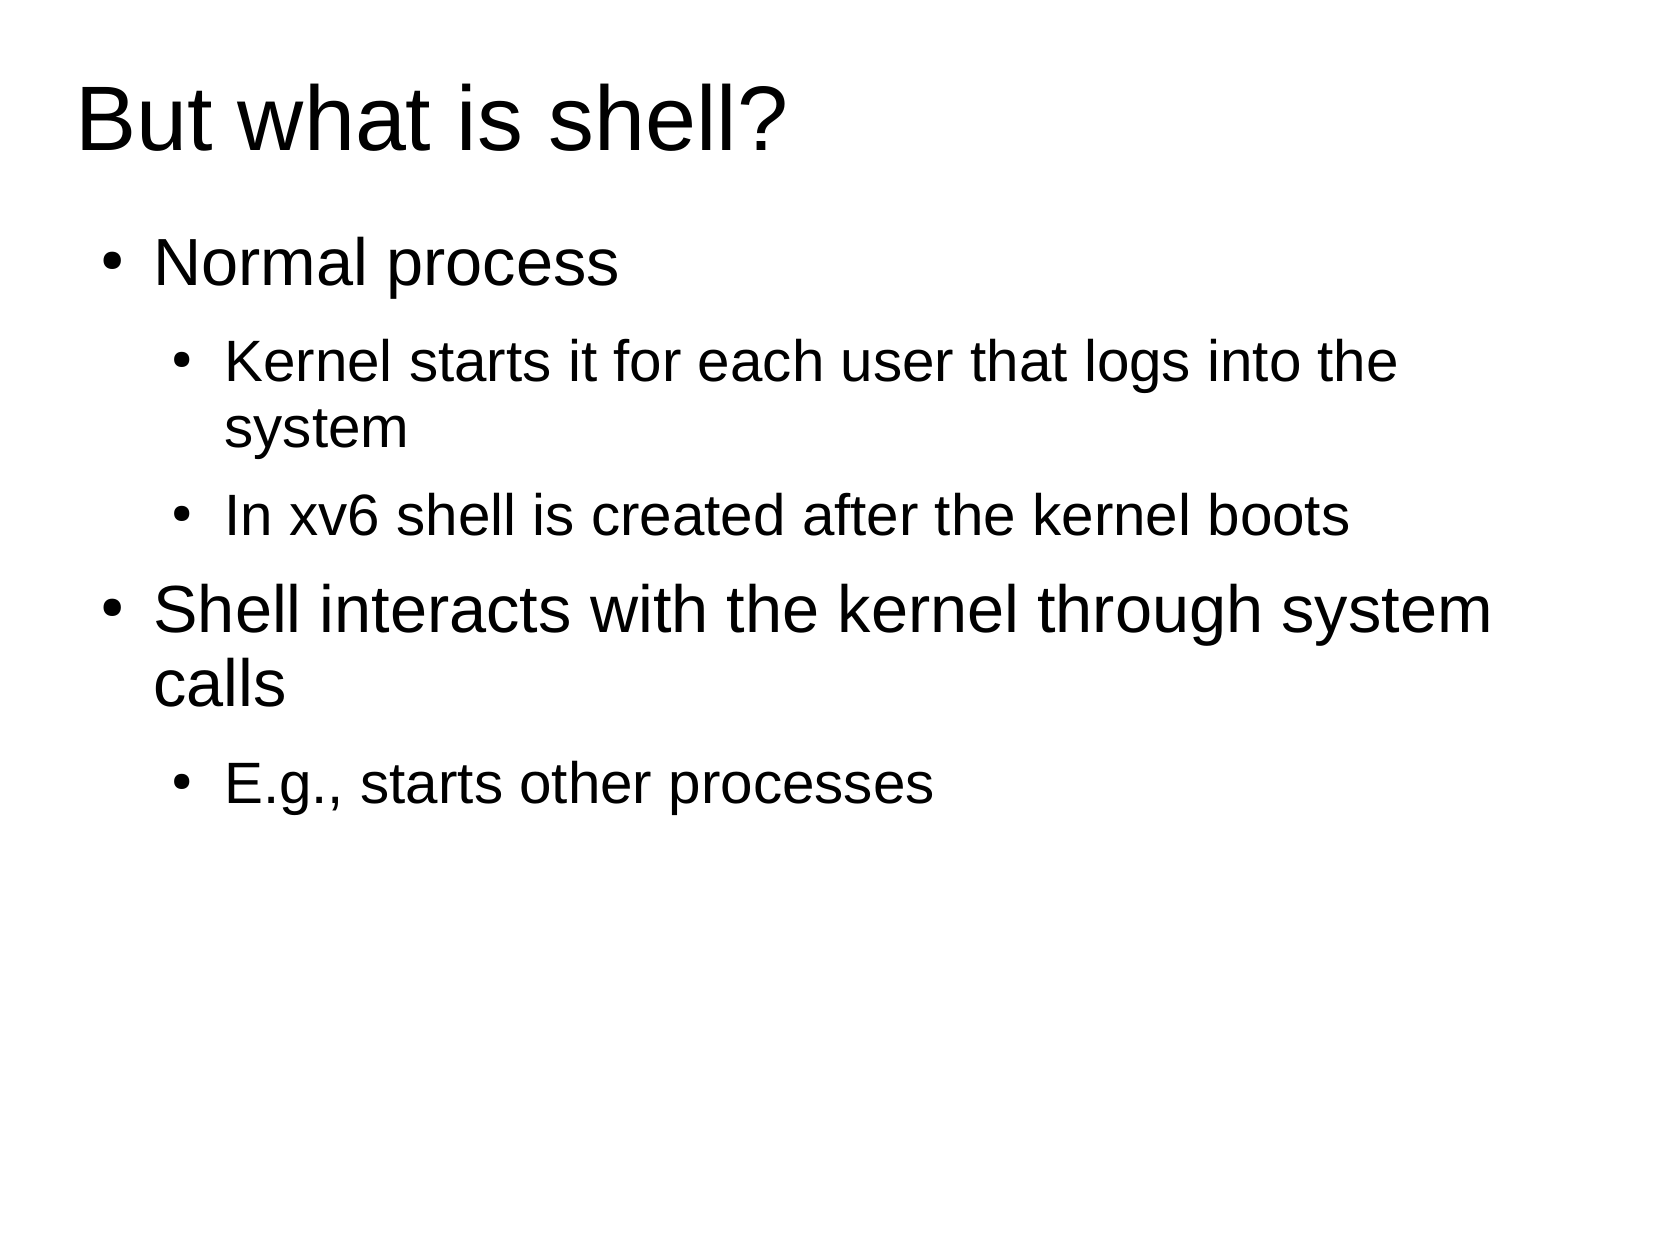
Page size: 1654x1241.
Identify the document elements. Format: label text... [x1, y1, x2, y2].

title But what is shell? [75, 49, 1201, 188]
list Normal process Kernel starts it for each user that logs into the system In xv6 shell is created after the kernel boots Shell interacts with the kernel through system calls E.g., starts other processes [82, 225, 1571, 1163]
